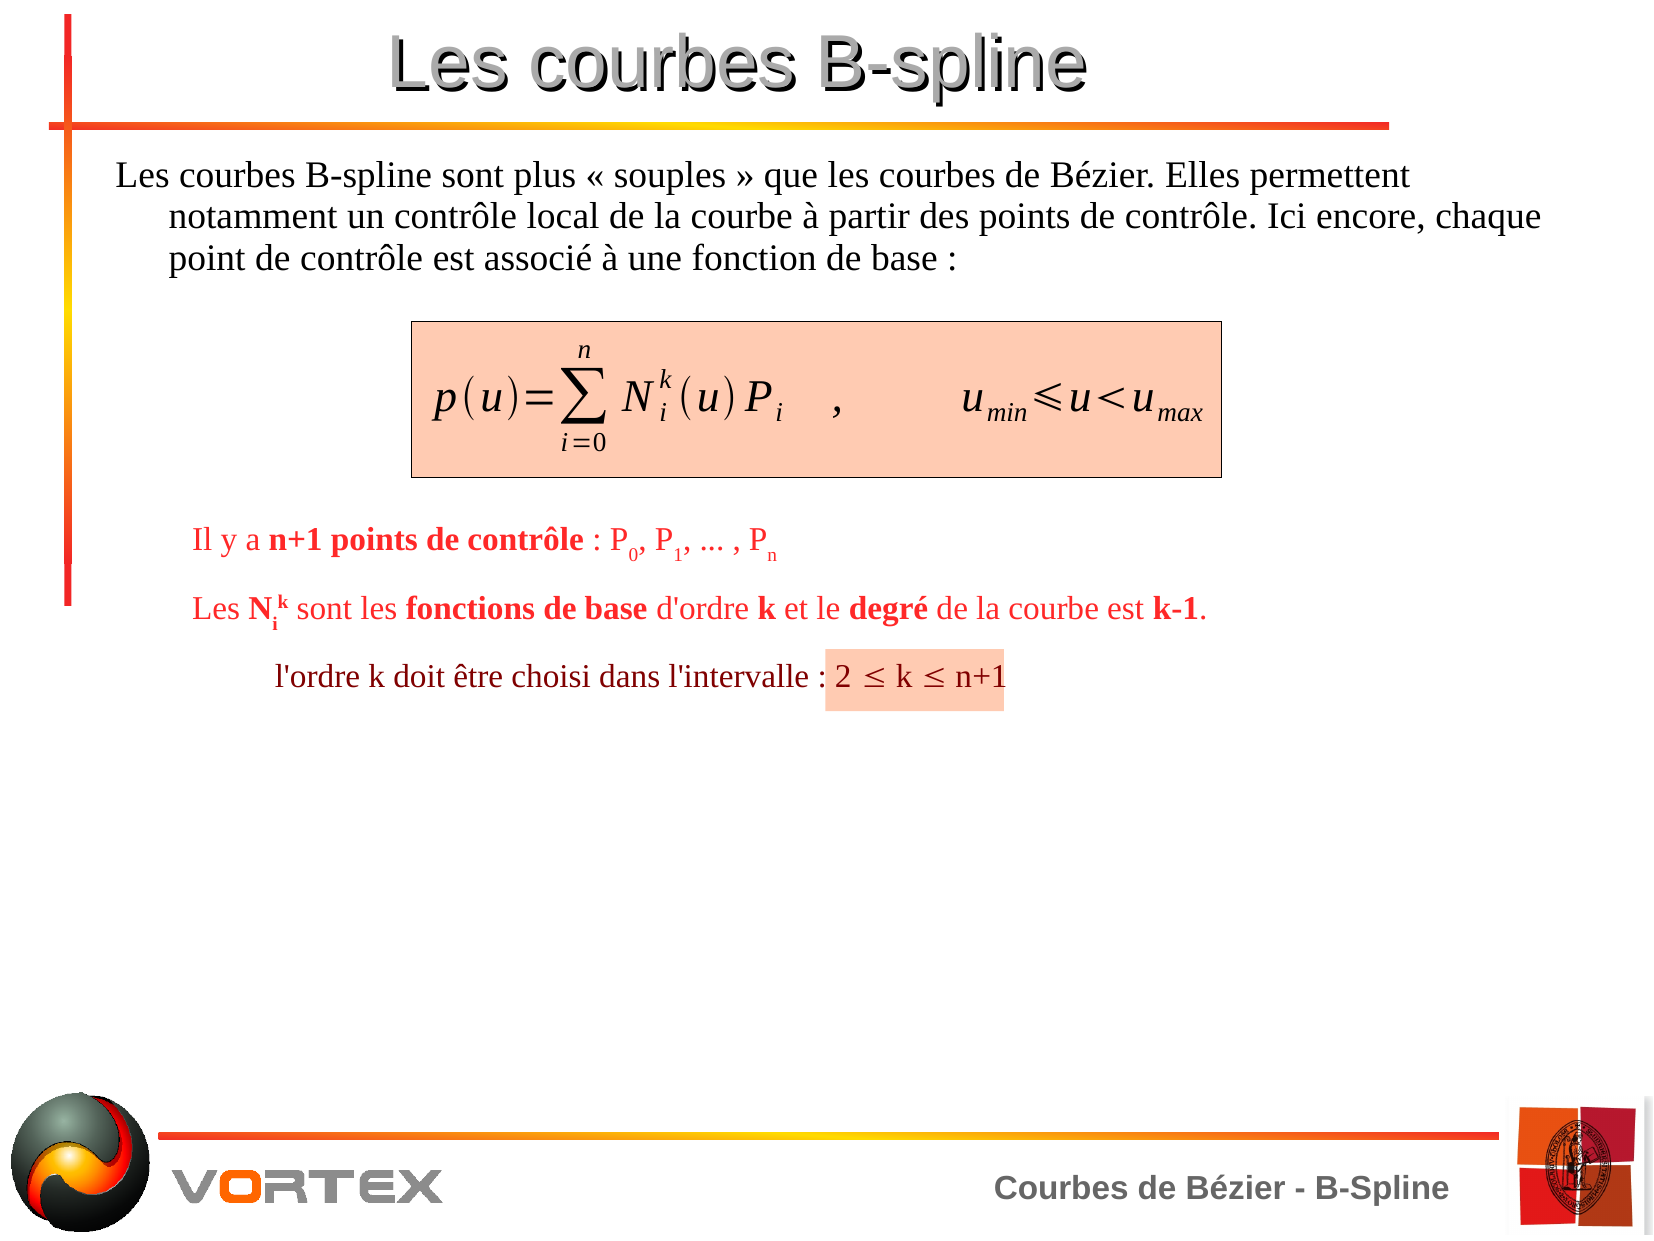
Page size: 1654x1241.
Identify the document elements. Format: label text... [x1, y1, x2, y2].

picture [11, 1092, 443, 1232]
title Les courbes B-spline [82, 4, 1392, 120]
chart [420, 334, 1209, 458]
picture [1505, 1096, 1653, 1235]
list Les courbes B-spline sont plus « souples » que les courbes de Bézier. Elles permettent notamment un contrôle local de la courbe à partir des points de contrôle. Ici encore, chaque point de contrôle est associé à une fonction de base : Il y a n+1 points de contrôle : P0, P1, ... , Pn Les Nik sont les fonctions de base d'ordre k et le degré de la courbe est k-1. l'ordre k doit être choisi dans l'intervalle : 2  k  n+1 [97, 153, 1571, 1109]
text_box [411, 321, 1222, 478]
